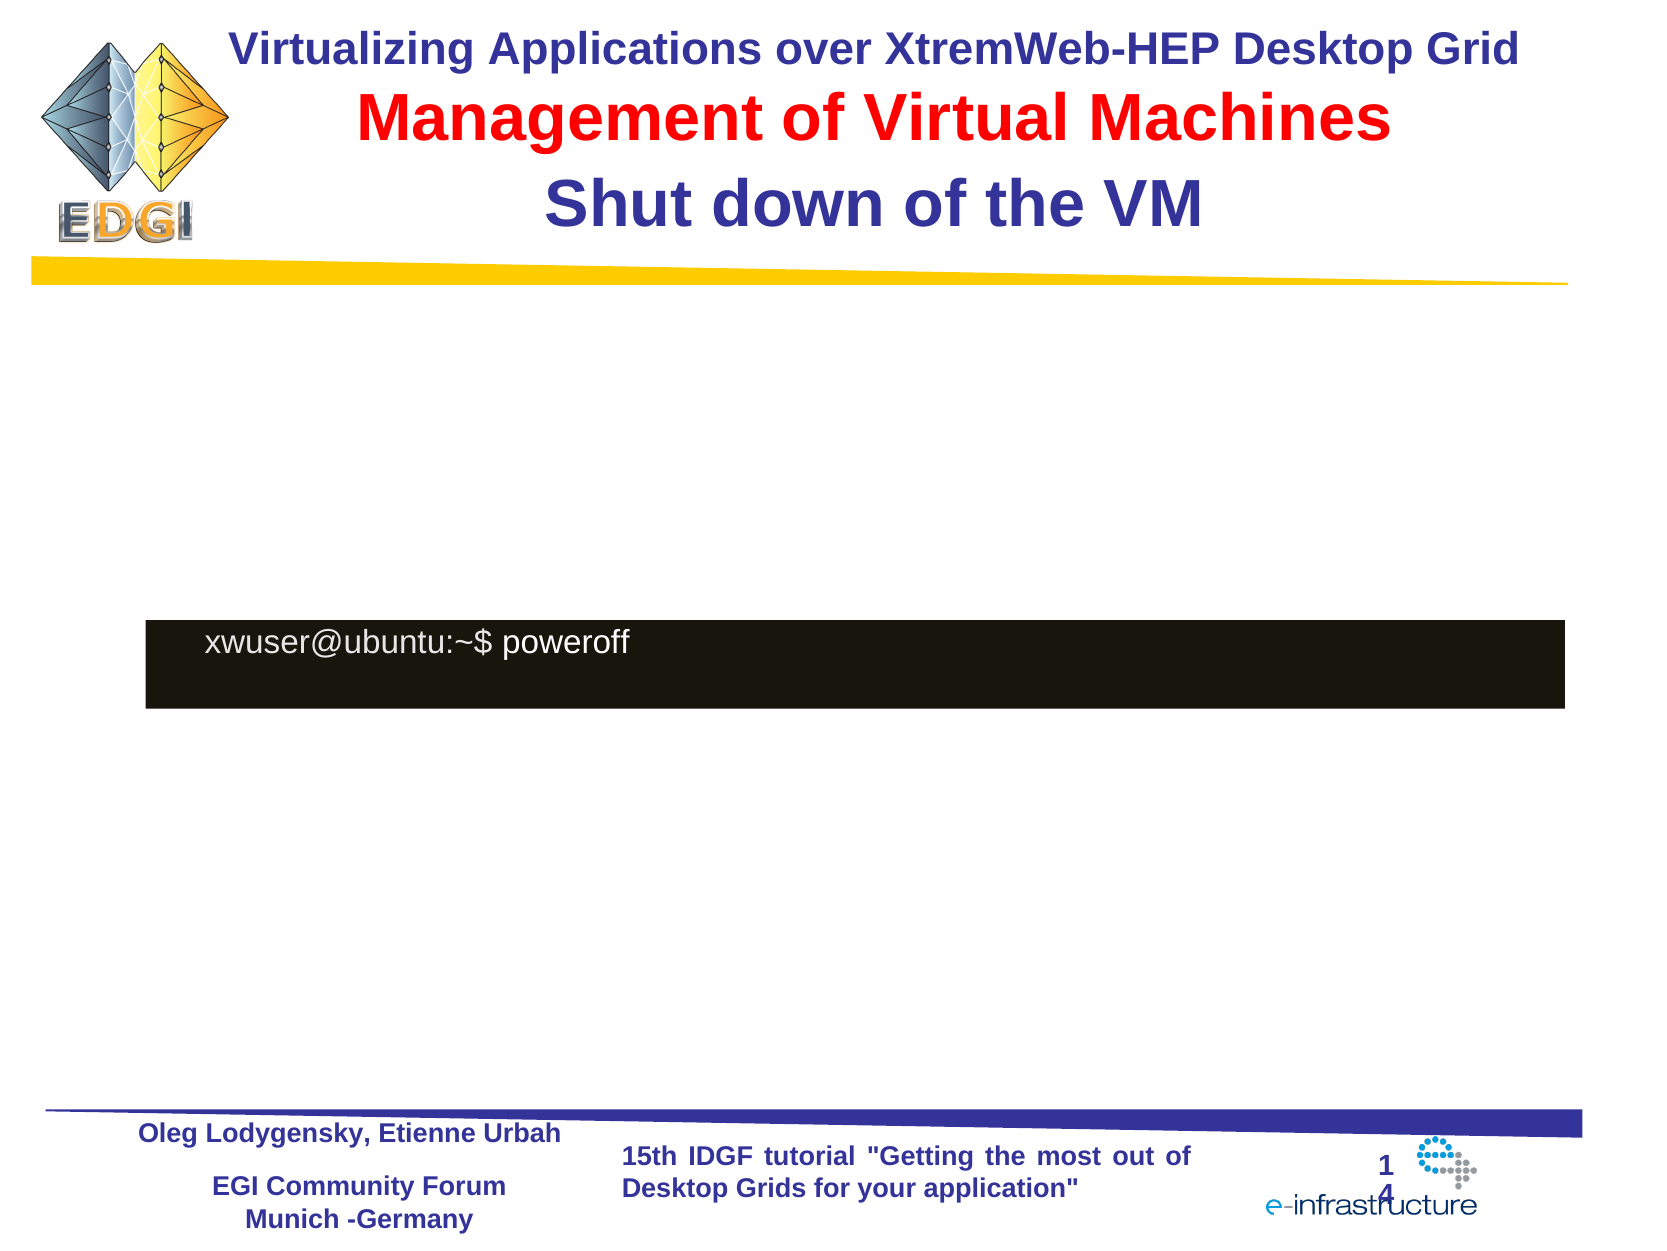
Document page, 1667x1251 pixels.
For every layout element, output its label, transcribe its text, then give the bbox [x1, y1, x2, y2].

picture [31, 37, 238, 249]
text_box Virtualizing Applications over XtremWeb-HEP Desktop Grid Management of Virtual Machines Shut down of the VM [227, 16, 1530, 242]
picture [1266, 1136, 1477, 1215]
text_box xwuser@ubuntu:~$ poweroff [145, 620, 1565, 709]
